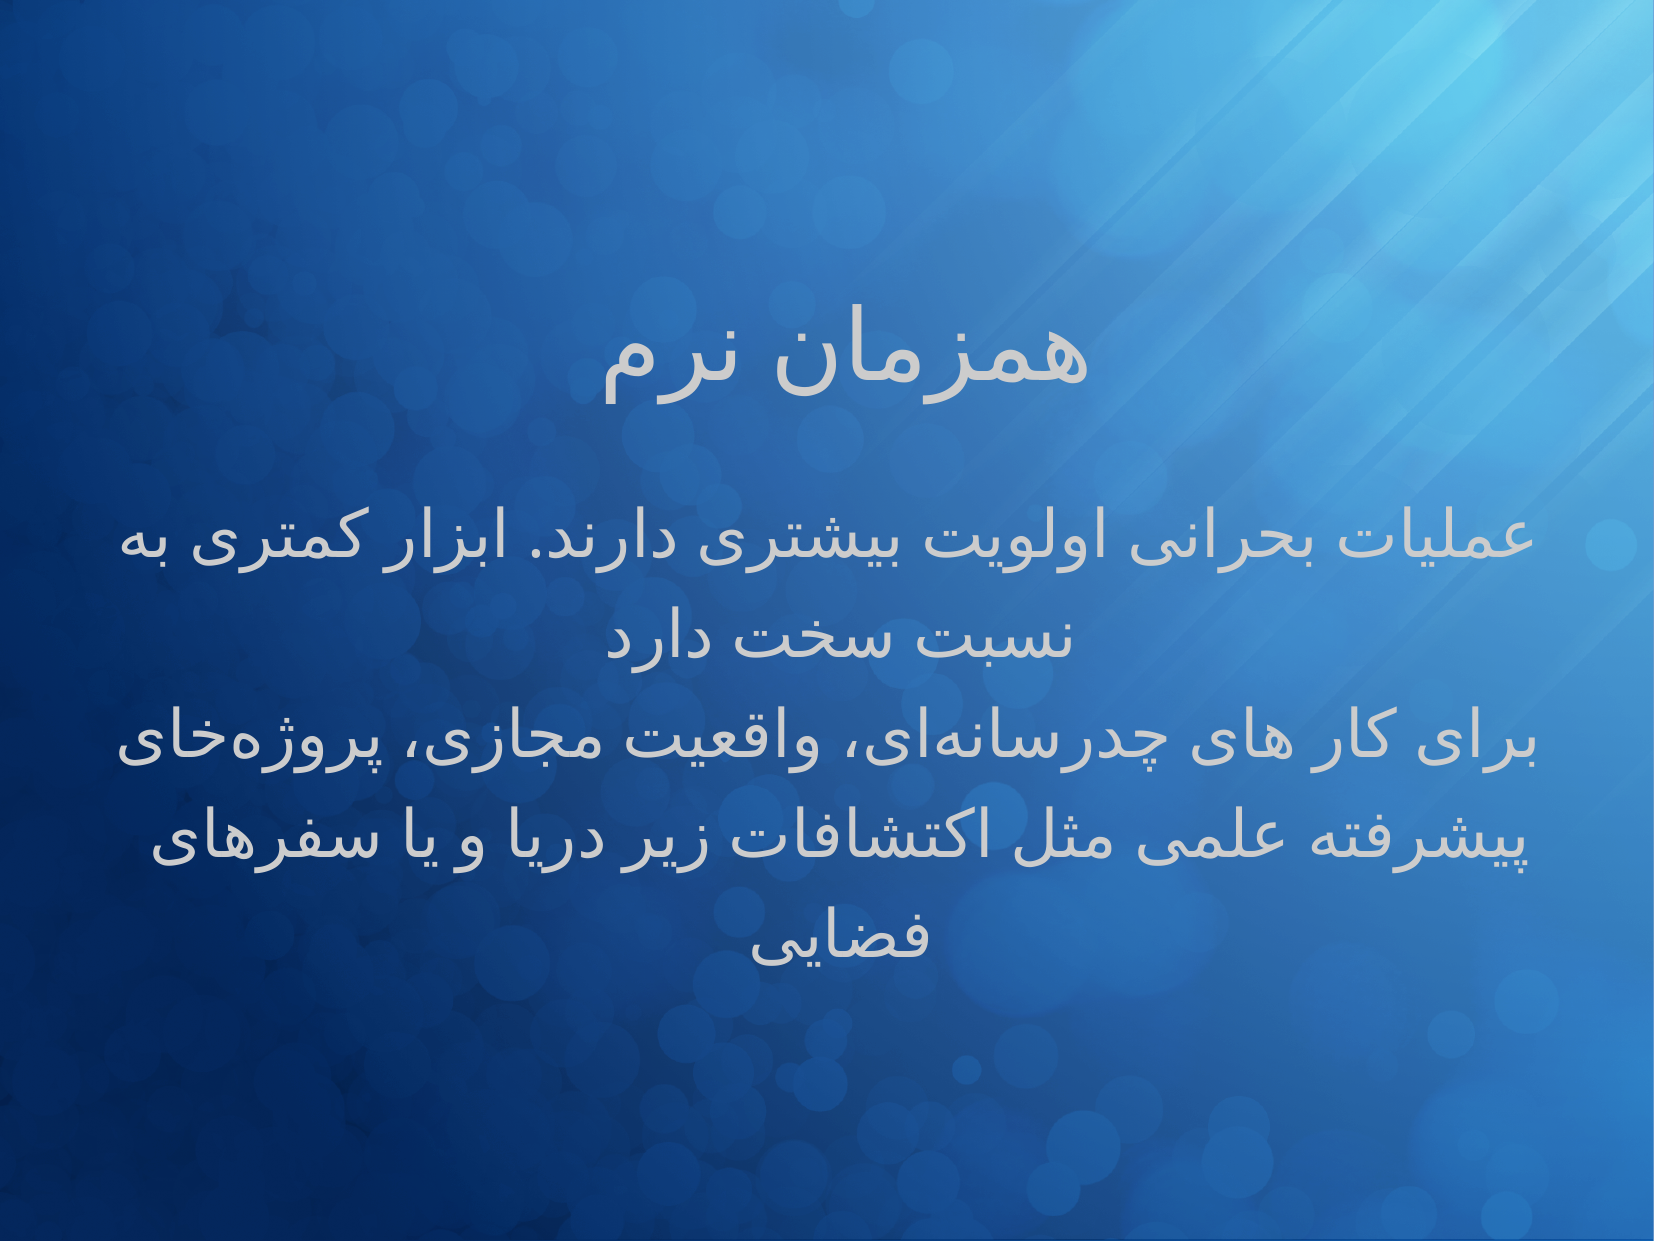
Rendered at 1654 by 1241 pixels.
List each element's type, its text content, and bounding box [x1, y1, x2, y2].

picture [0, 0, 1654, 1241]
subtitle عملیات بحرانی اولویت بیشتری دارند. ابزار کمتری به نسبت سخت دارد برای کار های چدرسانه‌ای، واقعیت مجازی، پروژه‌خای پیشرفته علمی مثل اکتشافات زیر دریا و یا سفرهای فضایی [112, 473, 1570, 996]
title همزمان نرم [118, 225, 1576, 488]
